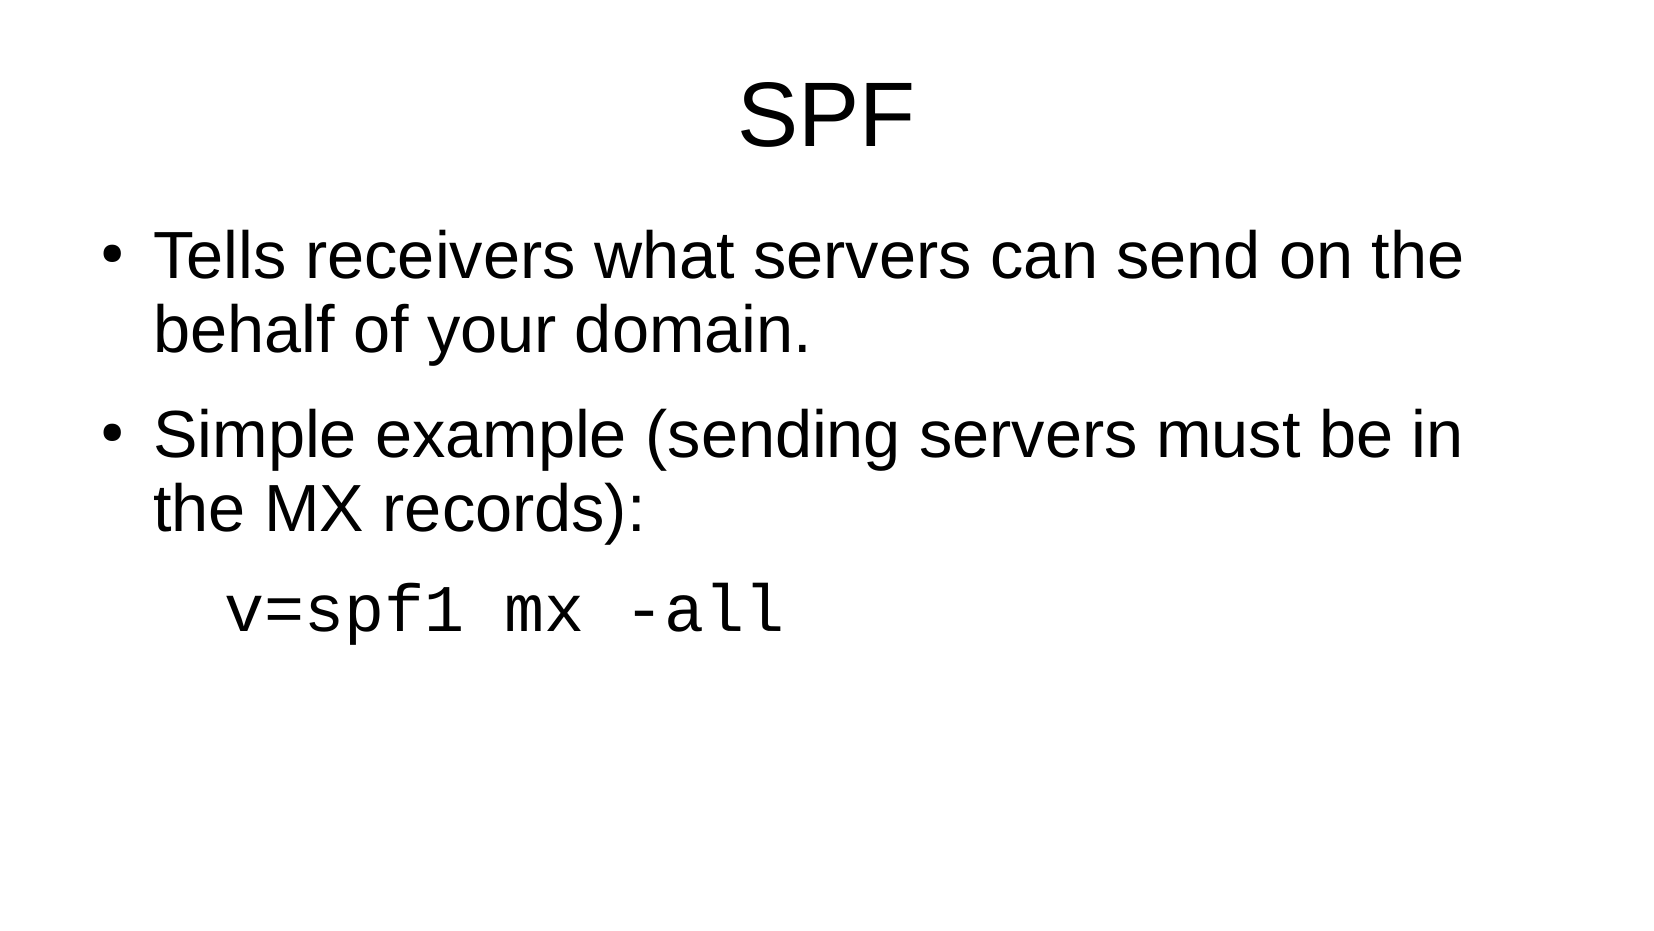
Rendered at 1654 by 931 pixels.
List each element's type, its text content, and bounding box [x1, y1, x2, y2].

title SPF [82, 37, 1571, 193]
list Tells receivers what servers can send on the behalf of your domain. Simple example (sending servers must be in the MX records): v=spf1 mx -all [82, 217, 1571, 831]
